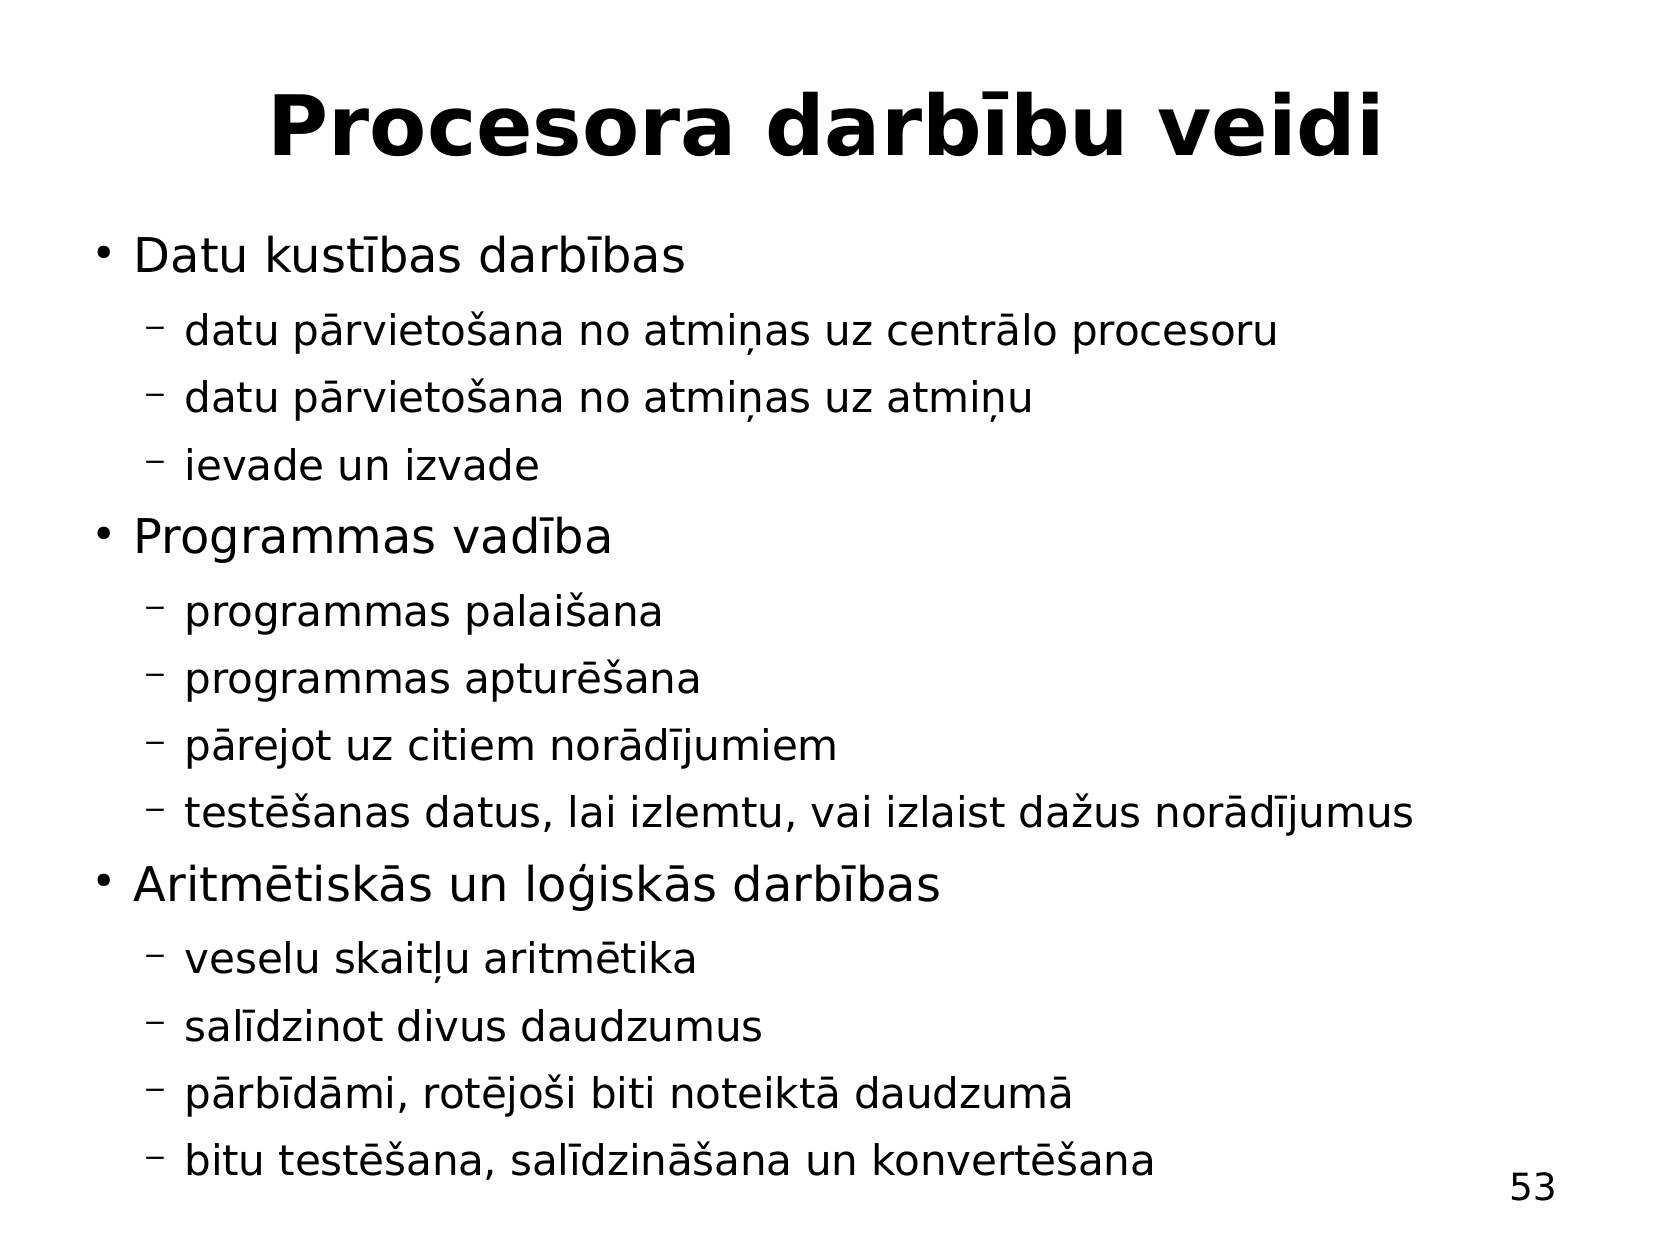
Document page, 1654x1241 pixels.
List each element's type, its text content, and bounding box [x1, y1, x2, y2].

title Procesora darbību veidi [82, 49, 1571, 196]
list Datu kustības darbības datu pārvietošana no atmiņas uz centrālo procesoru datu pārvietošana no atmiņas uz atmiņu ievade un izvade Programmas vadība programmas palaišana programmas apturēšana pārejot uz citiem norādījumiem testēšanas datus, lai izlemtu, vai izlaist dažus norādījumus Aritmētiskās un loģiskās darbības veselu skaitļu aritmētika salīdzinot divus daudzumus pārbīdāmi, rotējoši biti noteiktā daudzumā bitu testēšana, salīdzināšana un konvertēšana [82, 225, 1538, 1186]
